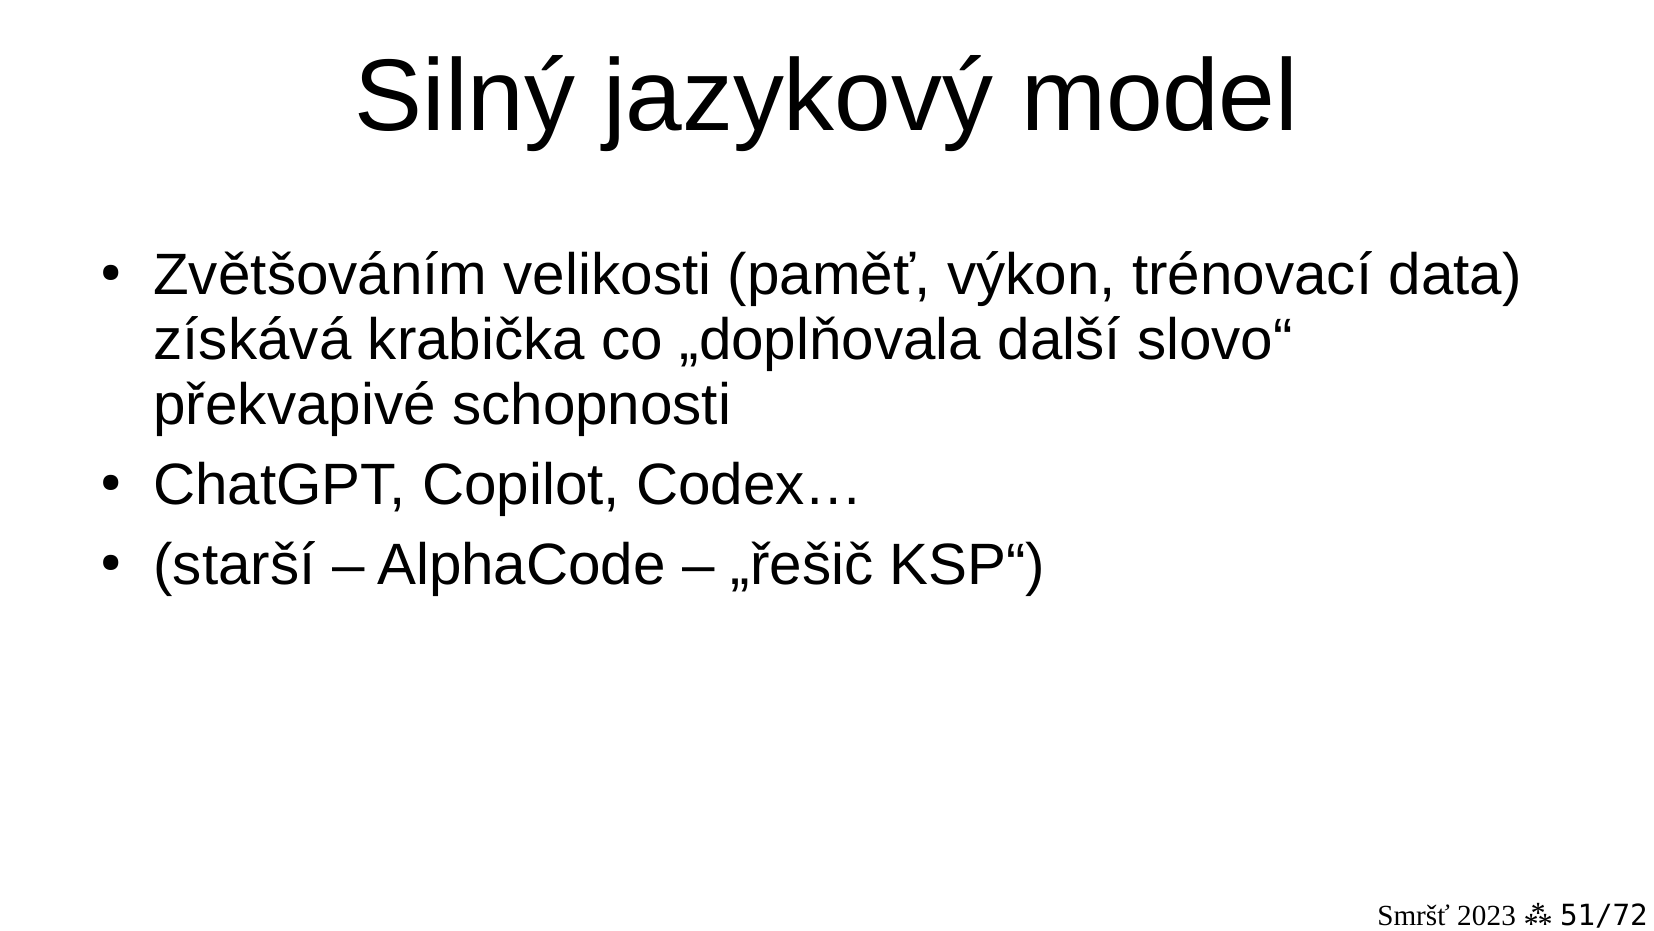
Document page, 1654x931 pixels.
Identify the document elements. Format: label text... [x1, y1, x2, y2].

title Silný jazykový model [82, 38, 1571, 153]
list Zvětšováním velikosti (paměť, výkon, trénovací data) získává krabička co „doplňovala další slovo“ překvapivé schopnosti ChatGPT, Copilot, Codex… (starší – AlphaCode – „řešič KSP“) [82, 241, 1571, 713]
